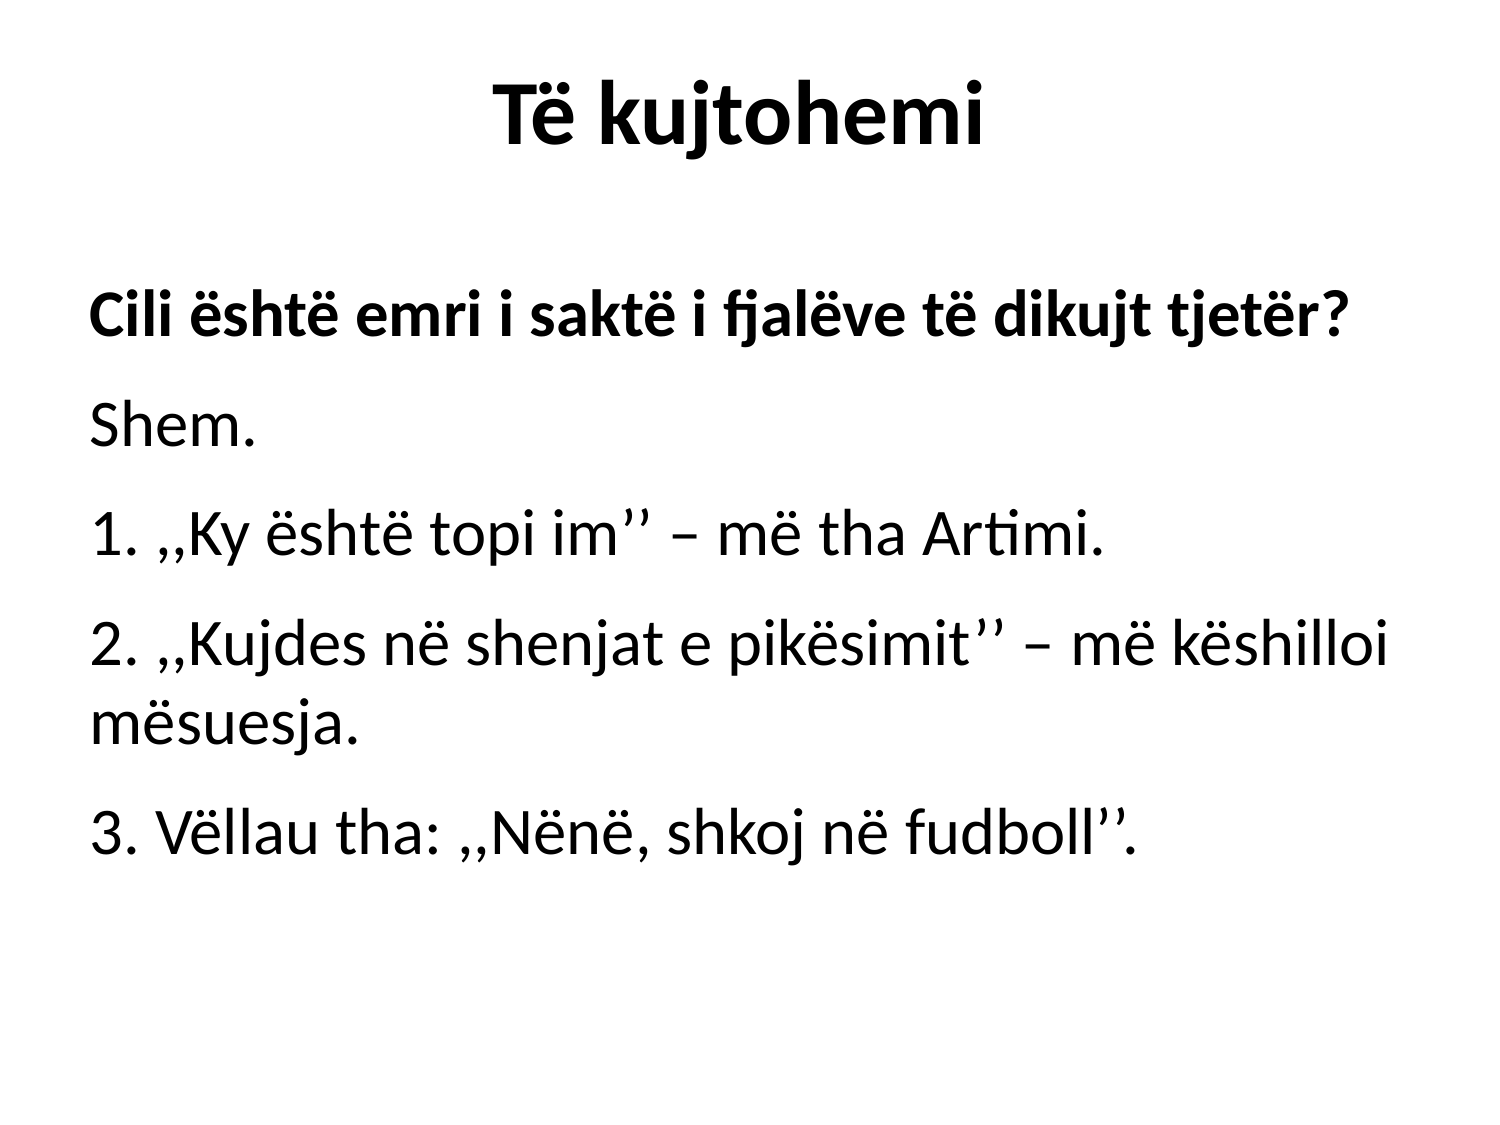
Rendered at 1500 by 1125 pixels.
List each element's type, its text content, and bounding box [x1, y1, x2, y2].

list Cili është emri i saktë i fjalëve të dikujt tjetër? Shem. 1. ,,Ky është topi im’’ – më tha Artimi. 2. ,,Kujdes në shenjat e pikësimit’’ – më këshilloi mësuesja. 3. Vëllau tha: ,,Nënë, shkoj në fudboll’’. [75, 262, 1425, 1005]
title Të kujtohemi [75, 45, 1425, 233]
